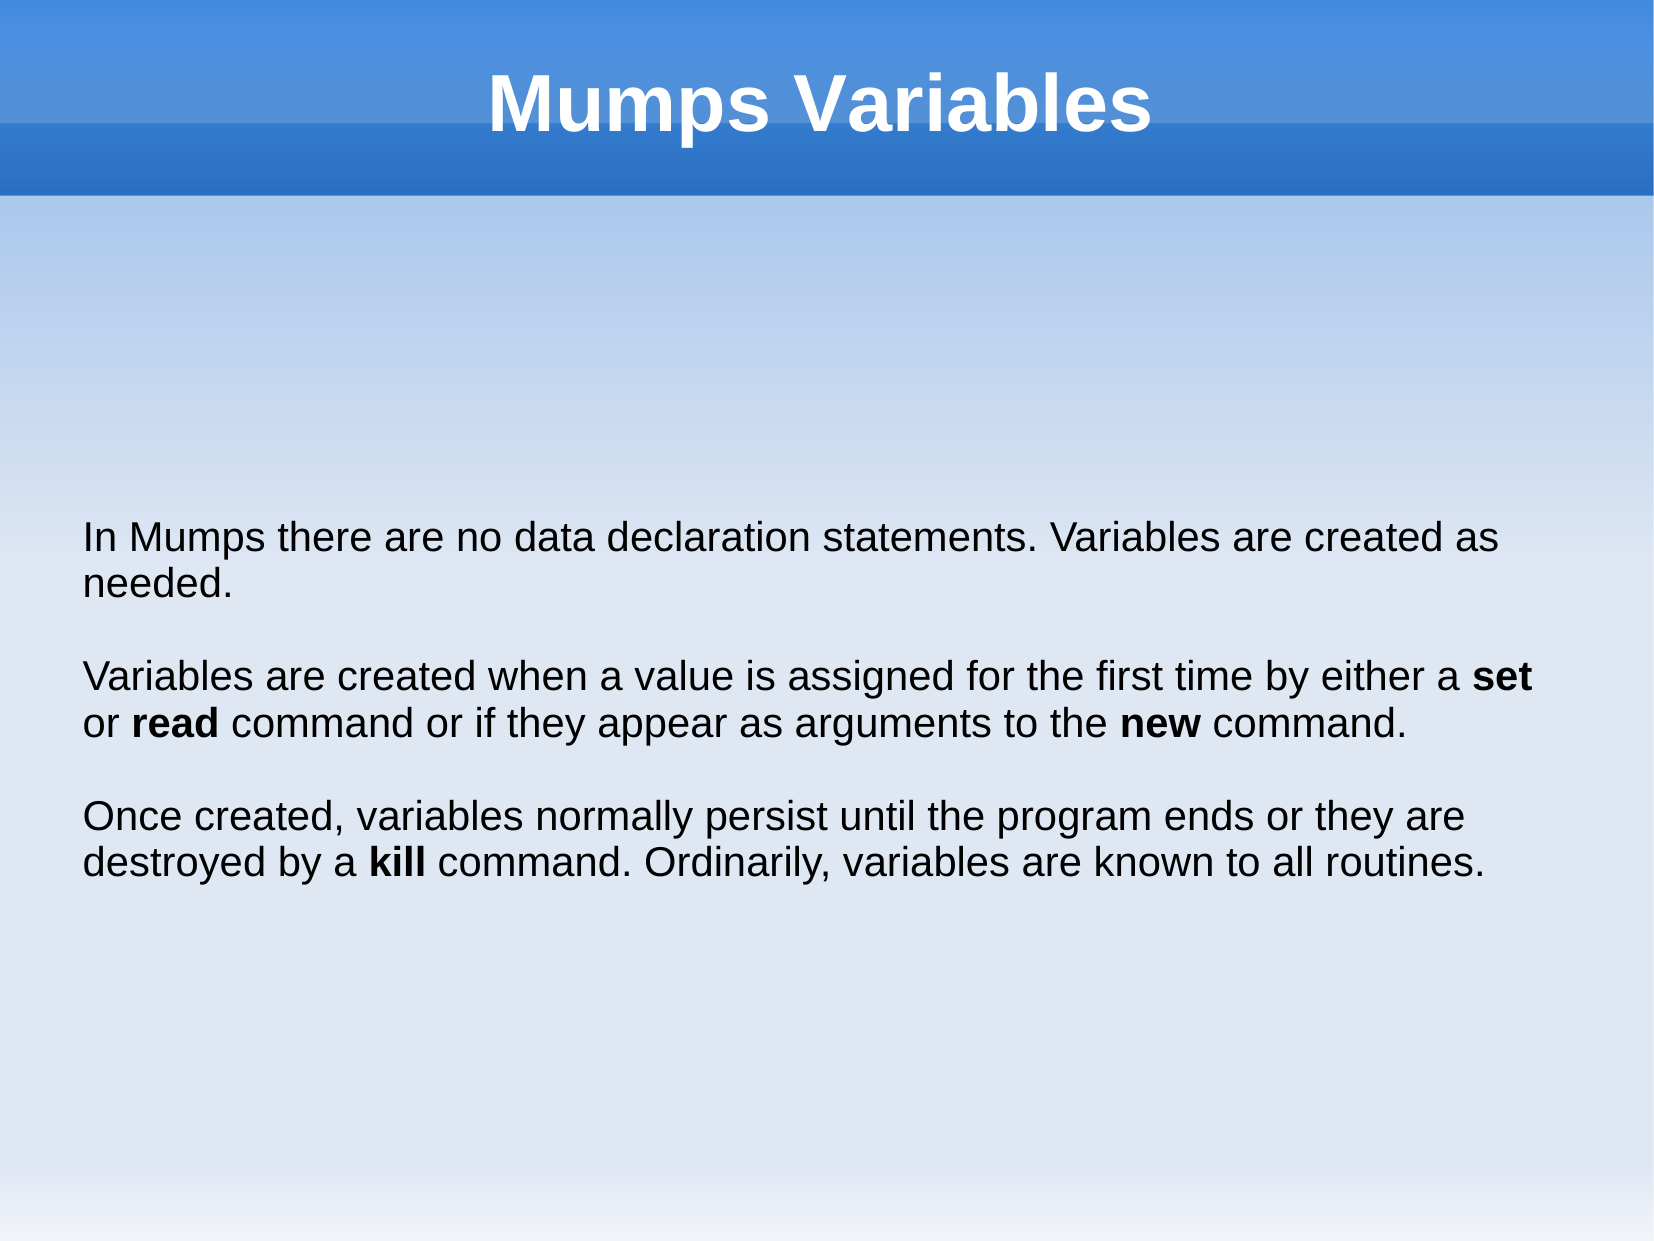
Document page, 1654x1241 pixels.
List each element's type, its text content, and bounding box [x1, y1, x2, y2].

picture [0, 0, 1654, 1241]
subtitle In Mumps there are no data declaration statements. Variables are created as needed. Variables are created when a value is assigned for the first time by either a set or read command or if they appear as arguments to the new command. Once created, variables normally persist until the program ends or they are destroyed by a kill command. Ordinarily, variables are known to all routines. [82, 290, 1571, 1109]
title Mumps Variables [76, 0, 1565, 208]
